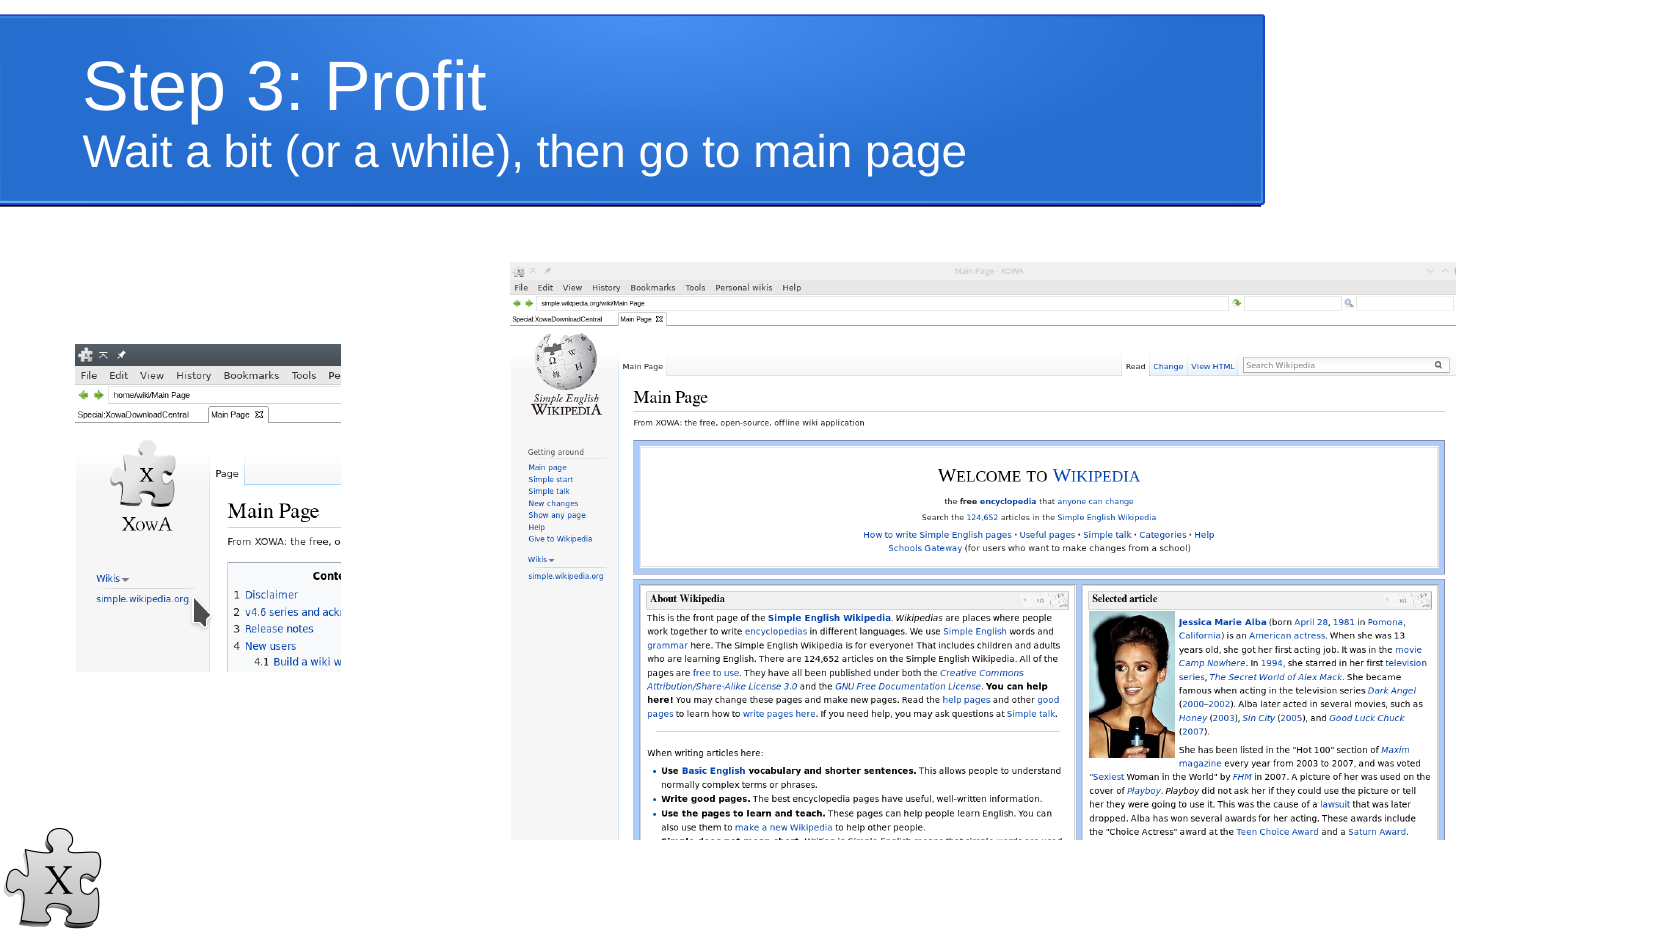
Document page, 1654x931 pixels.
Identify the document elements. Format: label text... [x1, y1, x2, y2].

picture [510, 262, 1456, 841]
title Step 3: Profit Wait a bit (or a while), then go to main page [82, 35, 1235, 189]
picture [0, 825, 106, 931]
picture [75, 344, 341, 672]
